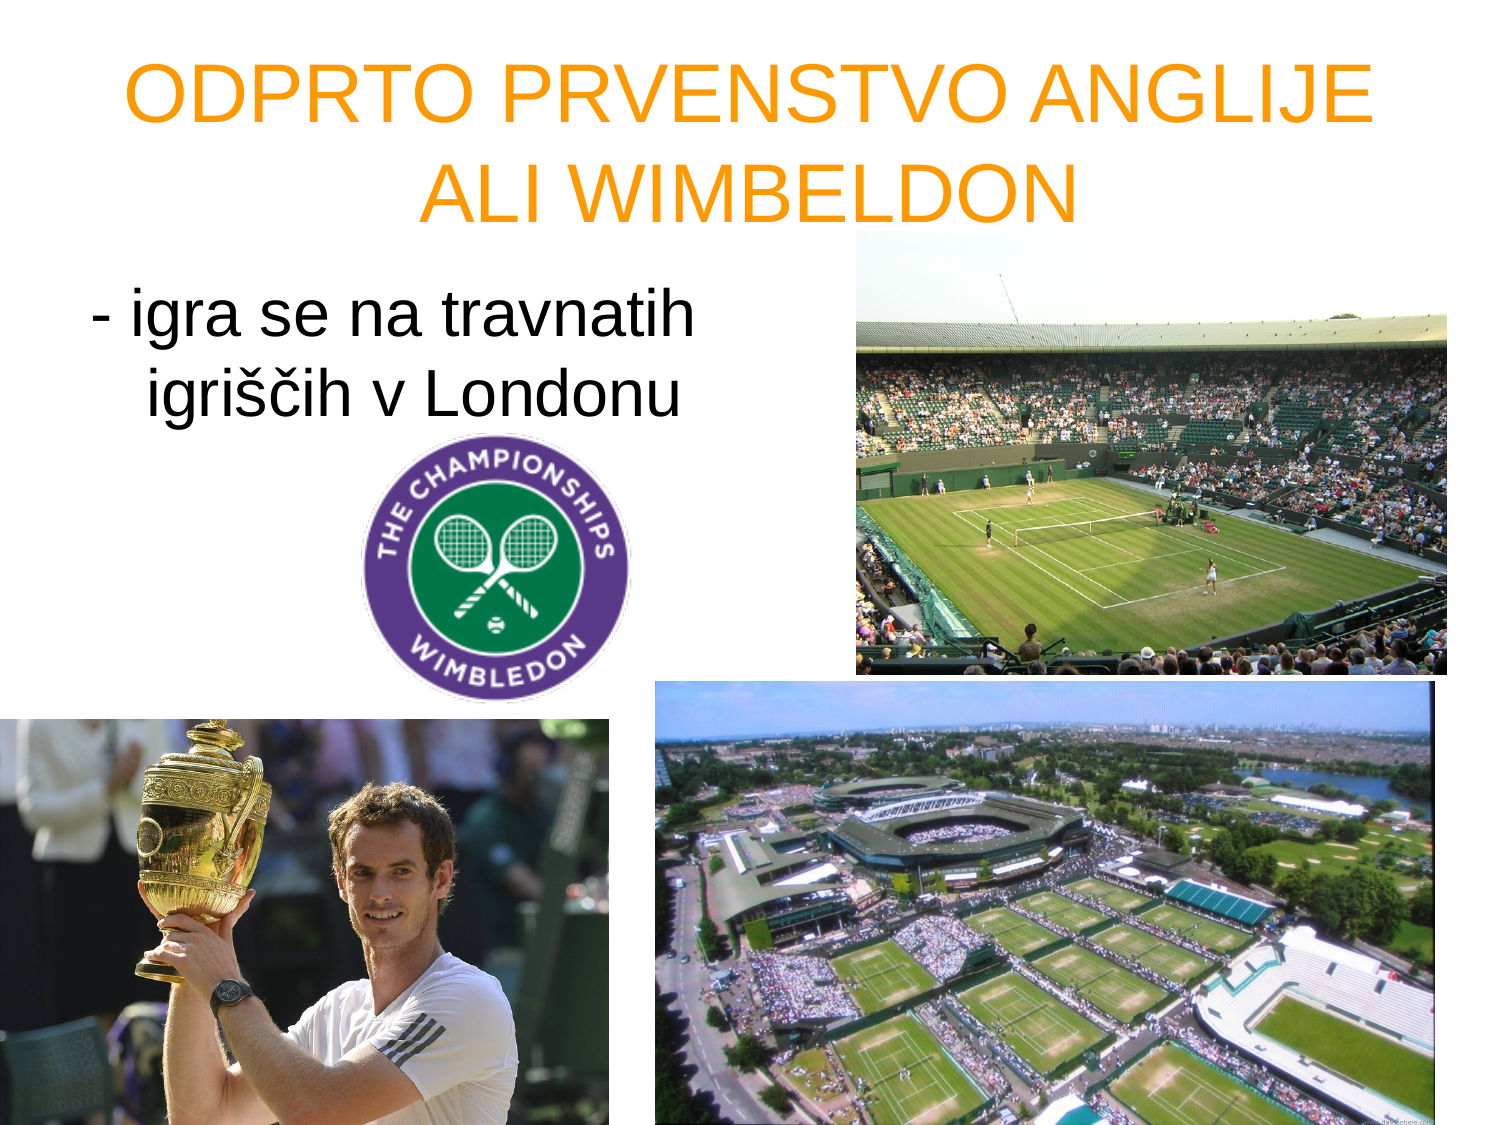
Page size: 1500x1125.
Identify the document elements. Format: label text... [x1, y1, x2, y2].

list - igra se na travnatih igriščih v Londonu [75, 262, 738, 1005]
title ODPRTO PRVENSTVO ANGLIJE ALI WIMBELDON [75, 45, 1425, 233]
picture [655, 681, 1435, 1125]
picture [856, 231, 1447, 675]
picture [0, 719, 609, 1125]
picture [360, 432, 633, 705]
